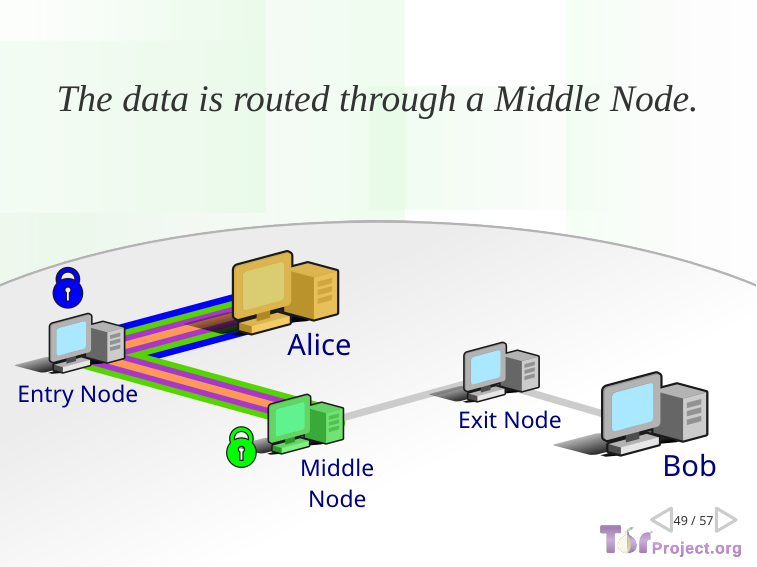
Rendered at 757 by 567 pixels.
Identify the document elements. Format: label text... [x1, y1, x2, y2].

text_box Bob [633, 438, 747, 489]
text_box Middle Node [253, 444, 422, 488]
text_box Exit Node [426, 396, 595, 440]
text_box [651, 508, 672, 532]
text_box <number> / 61 [618, 504, 756, 555]
text_box Entry Node [0, 371, 162, 414]
picture [0, 0, 757, 567]
text_box Alice [263, 317, 376, 368]
text_box [716, 508, 737, 532]
text_box The data is routed through a Middle Node. [0, 70, 756, 127]
